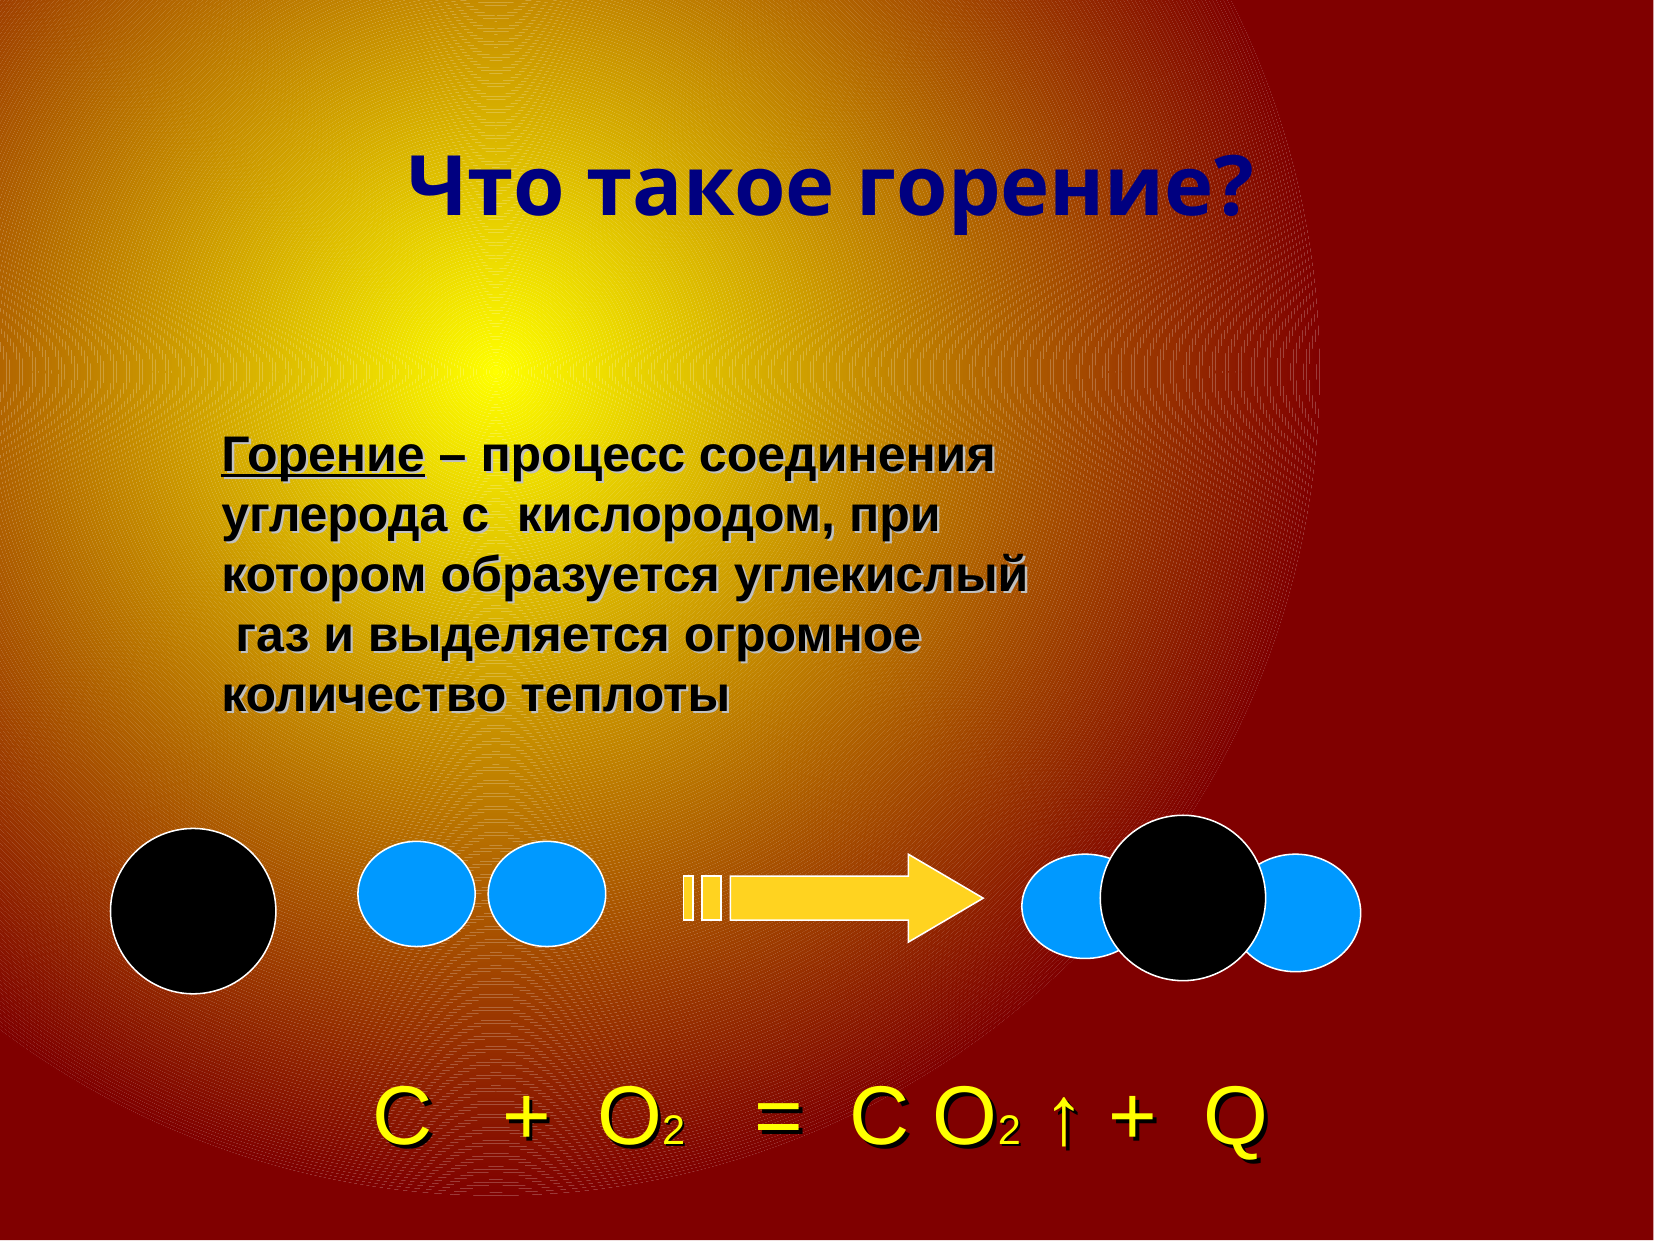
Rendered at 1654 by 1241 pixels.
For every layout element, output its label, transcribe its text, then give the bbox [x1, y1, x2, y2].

text_box C + O2 = C O2 ↑ + Q [357, 1064, 1284, 1171]
text_box [702, 876, 721, 920]
text_box [357, 841, 476, 947]
title Что такое горение? [72, 52, 1590, 312]
text_box [730, 854, 984, 943]
text_box [488, 841, 606, 947]
text_box Горение – процесс соединения углерода с кислородом, при котором образуется углекислый газ и выделяется огромное количество теплоты [206, 413, 1340, 729]
text_box [110, 828, 276, 994]
text_box [1021, 815, 1361, 981]
text_box [683, 876, 693, 920]
